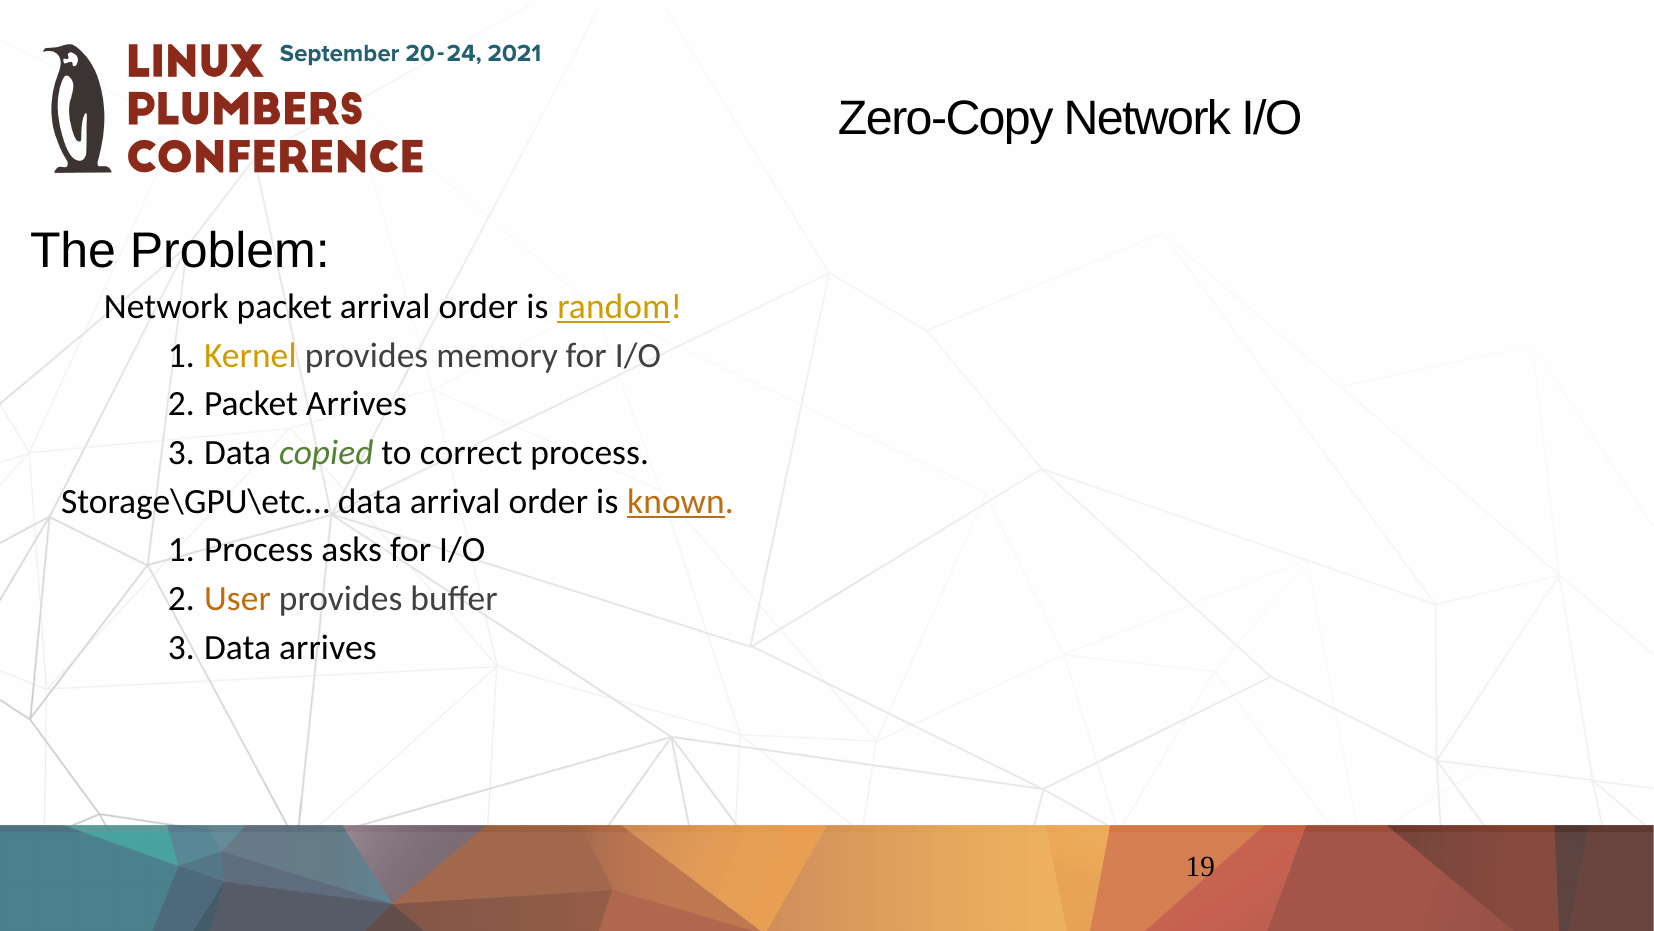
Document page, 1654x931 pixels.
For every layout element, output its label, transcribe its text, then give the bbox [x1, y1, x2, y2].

text_box [1185, 847, 1571, 912]
list The Problem: Network packet arrival order is random! Kernel provides memory for I/O Packet Arrives Data copied to correct process. Storage\GPU\etc… data arrival order is known. Process asks for I/O User provides buffer Data arrives [30, 217, 1606, 811]
title Zero-Copy Network I/O [570, 37, 1571, 193]
